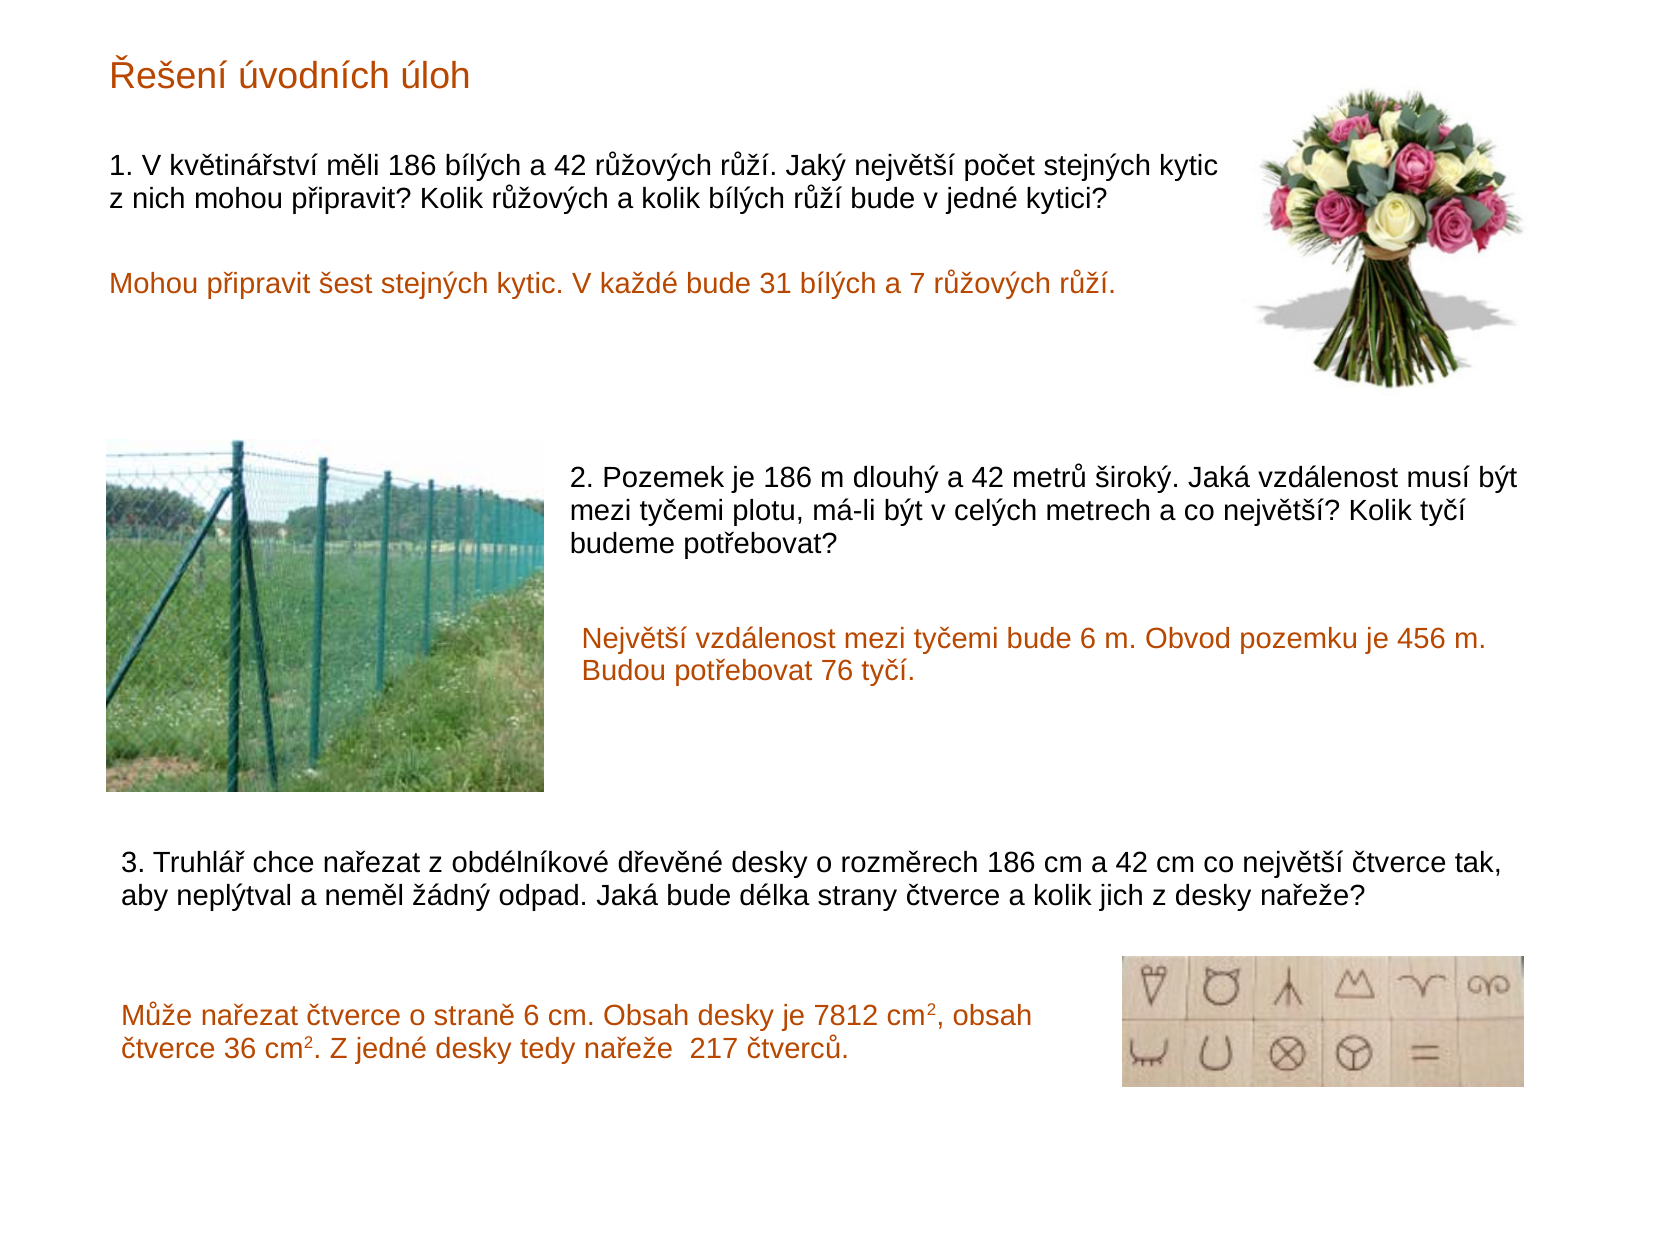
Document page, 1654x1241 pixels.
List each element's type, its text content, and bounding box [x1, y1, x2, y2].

text_box Mohou připravit šest stejných kytic. V každé bude 31 bílých a 7 růžových růží. [94, 259, 1193, 308]
text_box 3. Truhlář chce nařezat z obdélníkové dřevěné desky o rozměrech 186 cm a 42 cm co největší čtverce tak, aby neplýtval a neměl žádný odpad. Jaká bude délka strany čtverce a kolik jich z desky nařeže? [106, 838, 1536, 919]
text_box Může nařezat čtverce o straně 6 cm. Obsah desky je 7812 cm2, obsah čtverce 36 cm2. Z jedné desky tedy nařeže 217 čtverců. [106, 991, 1052, 1075]
text_box Největší vzdálenost mezi tyčemi bude 6 m. Obvod pozemku je 456 m. Budou potřebovat 76 tyčí. [566, 614, 1536, 695]
text_box Řešení úvodních úloh [94, 47, 1004, 119]
text_box 2. Pozemek je 186 m dlouhý a 42 metrů široký. Jaká vzdálenost musí být mezi tyčemi plotu, má-li být v celých metrech a co největší? Kolik tyčí budeme potřebovat? [555, 453, 1571, 567]
picture [106, 439, 544, 792]
picture [1238, 47, 1548, 402]
text_box 1. V květinářství měli 186 bílých a 42 růžových růží. Jaký největší počet stejných kytic z nich mohou připravit? Kolik růžových a kolik bílých růží bude v jedné kytici? [94, 141, 1238, 223]
picture [1122, 956, 1524, 1087]
